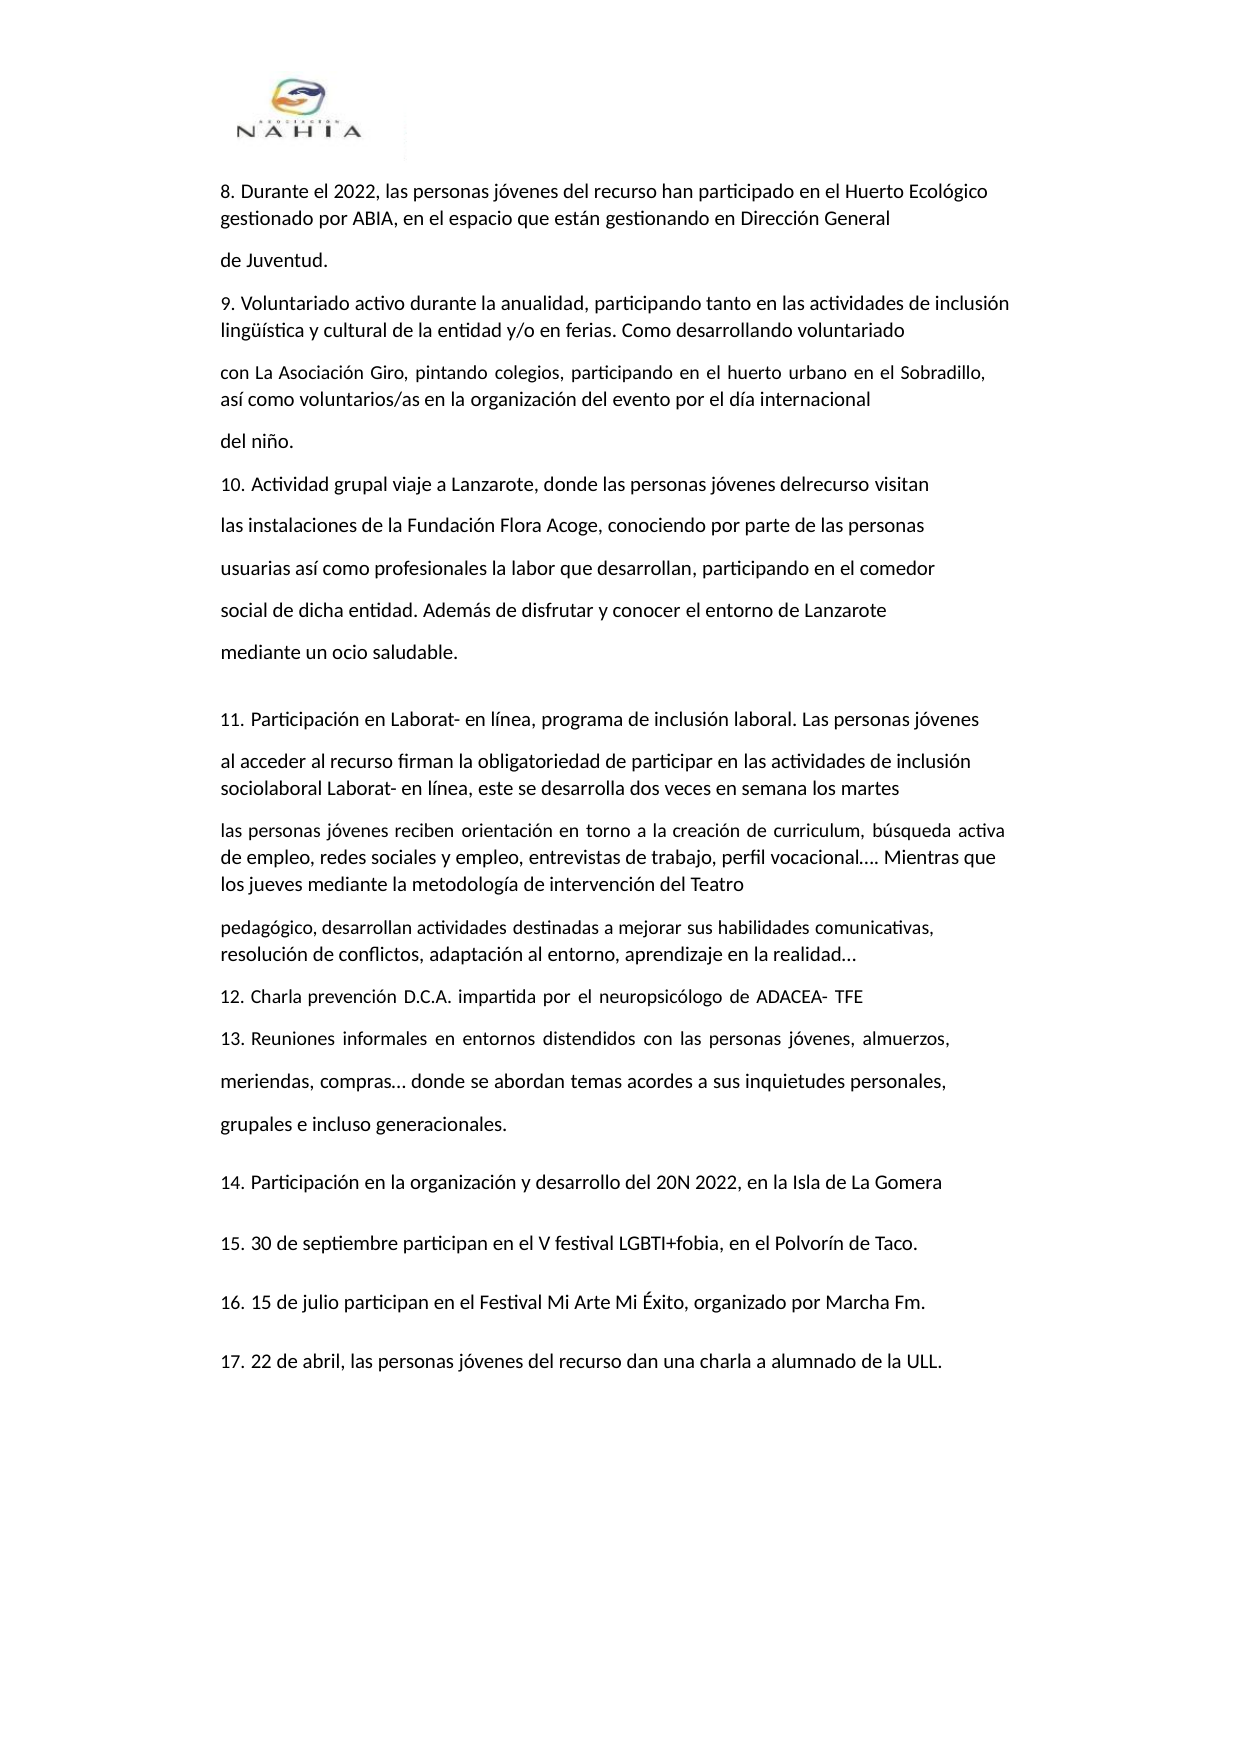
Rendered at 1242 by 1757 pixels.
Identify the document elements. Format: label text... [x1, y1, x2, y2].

text_box [236, 71, 407, 164]
text_box 10. Actividad grupal viaje a Lanzarote, donde las personas jóvenes delrecurso visitan las instalaciones de la Fundación Flora Acoge, conociendo por parte de las personas usuarias así como profesionales la labor que desarrollan, participando en el comedor social de dicha entidad. Además de disfrutar y conocer el entorno de Lanzarote mediante un ocio saludable. [220, 469, 958, 664]
text_box al acceder al recurso firman la obligatoriedad de participar en las actividades de inclusión sociolaboral Laborat- en línea, este se desarrolla dos veces en semana los martes [220, 747, 985, 800]
text_box 9. Voluntariado activo durante la anualidad, participando tanto en las actividades de inclusión lingüística y cultural de la entidad y/o en ferias. Como desarrollando voluntariado [220, 288, 1024, 342]
text_box 11. Participación en Laborat- en línea, programa de inclusión laboral. Las personas jóvenes [219, 705, 997, 731]
text_box de Juventud. [220, 246, 353, 273]
text_box 8. Durante el 2022, las personas jóvenes del recurso han participado en el Huerto Ecológico gestionado por ABIA, en el espacio que están gestionando en Dirección General [220, 177, 1007, 230]
text_box las personas jóvenes reciben orientación en torno a la creación de curriculum, búsqueda activa de empleo, redes sociales y empleo, entrevistas de trabajo, perfil vocacional…. Mientras que los jueves mediante la metodología de intervención del Teatro [220, 816, 1028, 896]
text_box 14. Participación en la organización y desarrollo del 20N 2022, en la Isla de La Gomera 15. 30 de septiembre participan en el V festival LGBTI+fobia, en el Polvorín de Taco. 16. 15 de julio participan en el Festival Mi Arte Mi Éxito, organizado por Marcha Fm. 17. 22 de abril, las personas jóvenes del recurso dan una charla a alumnado de la ULL. [220, 1168, 962, 1373]
text_box con La Asociación Giro, pintando colegios, participando en el huerto urbano en el Sobradillo, así como voluntarios/as en la organización del evento por el día internacional [220, 358, 1009, 411]
text_box pedagógico, desarrollan actividades destinadas a mejorar sus habilidades comunicativas, resolución de conflictos, adaptación al entorno, aprendizaje en la realidad… [220, 913, 958, 966]
text_box del niño. [220, 427, 319, 453]
text_box 12. Charla prevención D.C.A. impartida por el neuropsicólogo de ADACEA- TFE 13. Reuniones informales en entornos distendidos con las personas jóvenes, almuerzos, meriendas, compras… donde se abordan temas acordes a sus inquietudes personales, grupales e incluso generacionales. [219, 982, 976, 1136]
